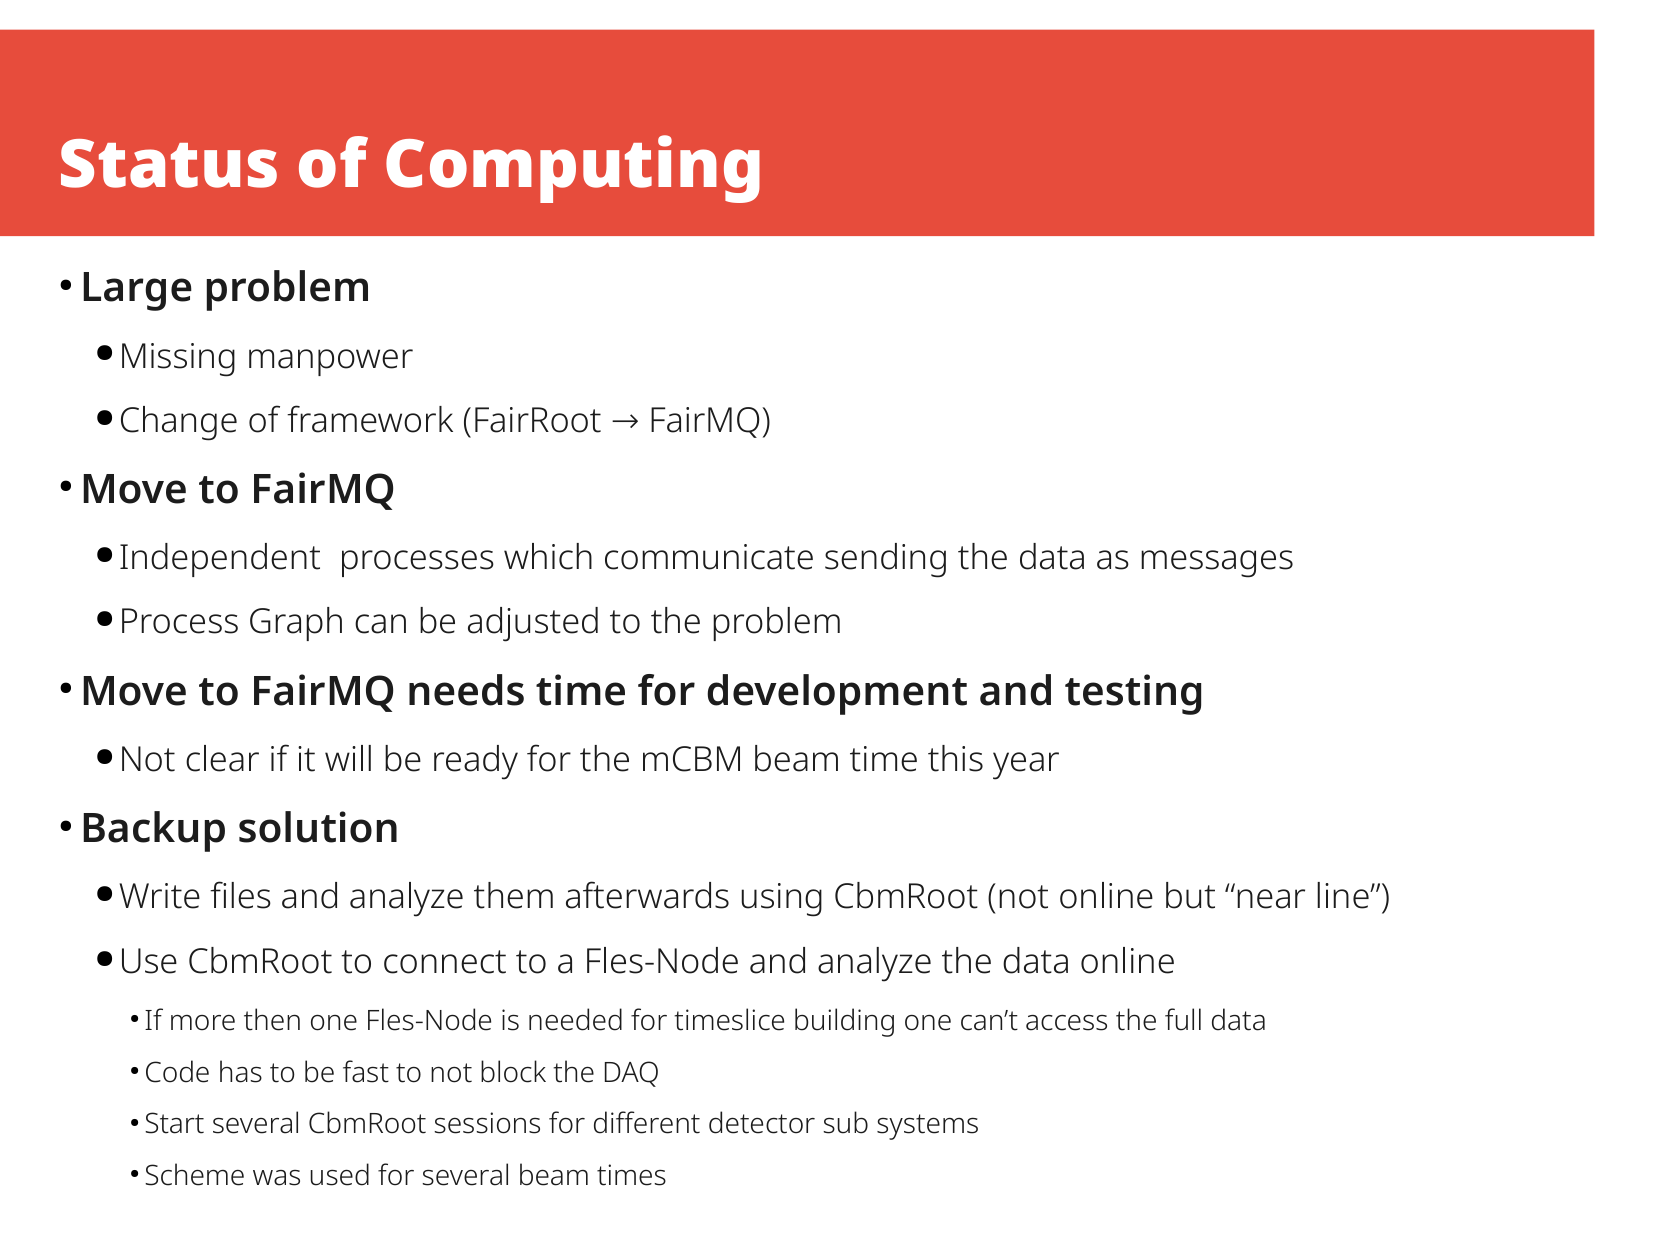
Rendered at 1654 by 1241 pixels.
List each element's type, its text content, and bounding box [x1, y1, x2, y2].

list Large problem Missing manpower Change of framework (FairRoot → FairMQ) Move to FairMQ Independent processes which communicate sending the data as messages Process Graph can be adjusted to the problem Move to FairMQ needs time for development and testing Not clear if it will be ready for the mCBM beam time this year Backup solution Write files and analyze them afterwards using CbmRoot (not online but “near line”) Use CbmRoot to connect to a Fles-Node and analyze the data online If more then one Fles-Node is needed for timeslice building one can’t access the full data Code has to be fast to not block the DAQ Start several CbmRoot sessions for different detector sub systems Scheme was used for several beam times [59, 258, 1601, 1208]
title Status of Computing [59, 59, 1595, 207]
